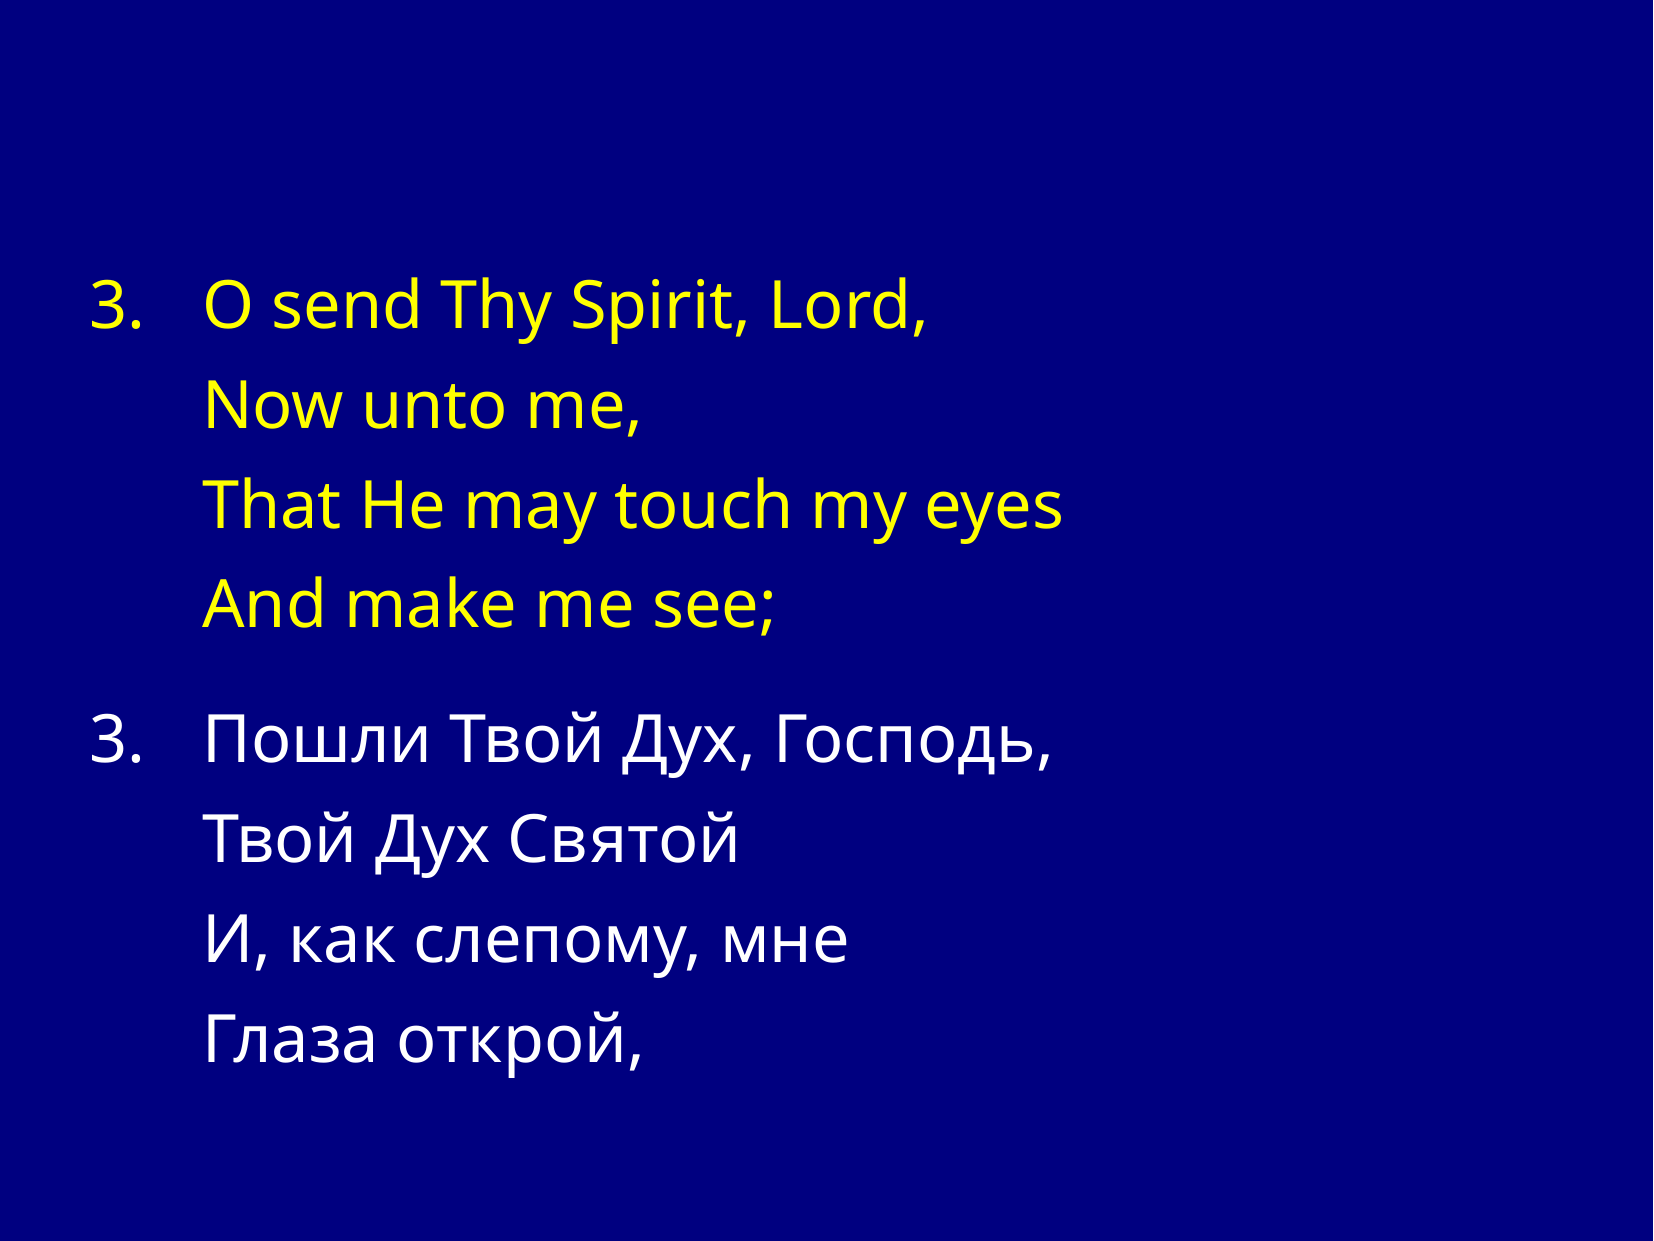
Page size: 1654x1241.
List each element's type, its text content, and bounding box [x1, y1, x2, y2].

text_box 3. O send Thy Spirit, Lord, Now unto me, That He may touch my eyes And make me see; [75, 150, 1576, 638]
text_box 3. Пошли Твой Дух, Господь, Твой Дух Святой И, как слепому, мне Глаза открой, [75, 675, 1576, 1163]
